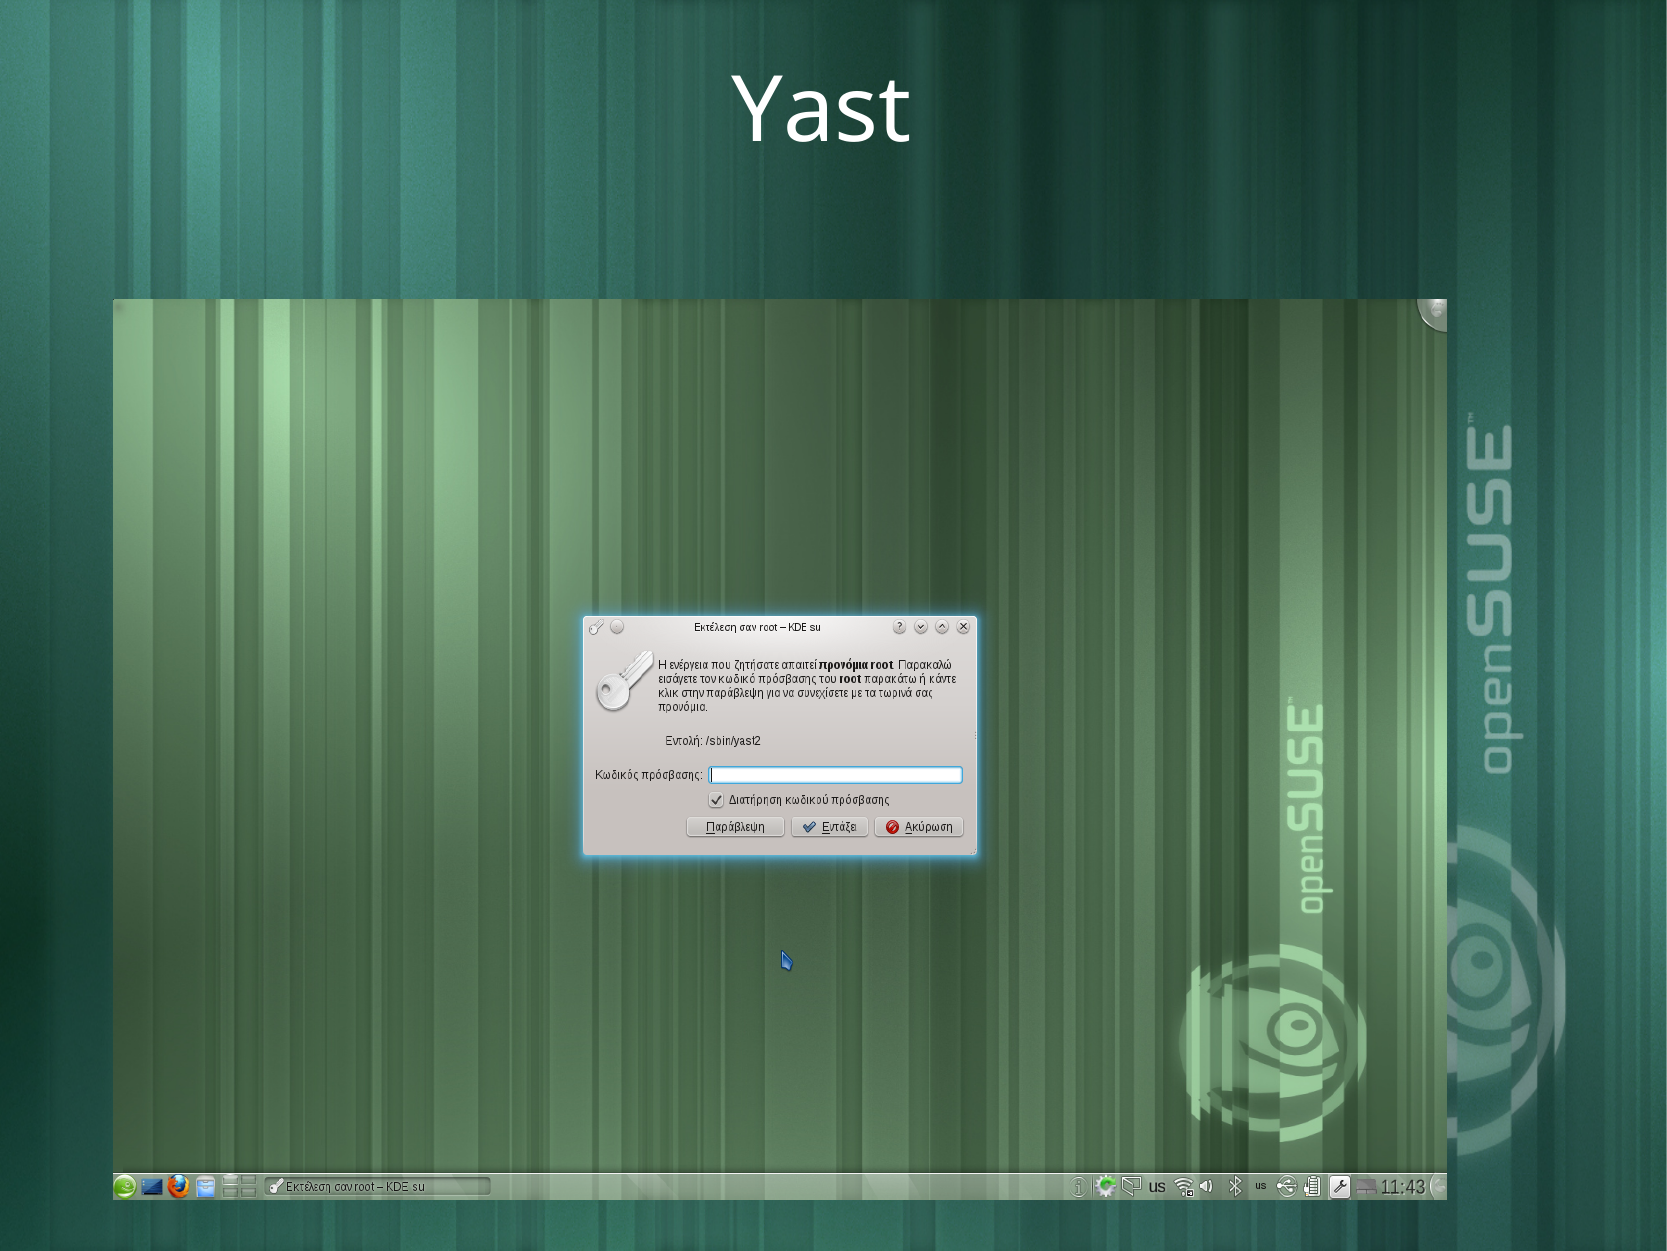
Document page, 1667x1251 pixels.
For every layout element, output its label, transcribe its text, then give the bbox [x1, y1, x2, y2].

picture [0, 0, 1667, 1251]
title Yast [40, 50, 1626, 200]
